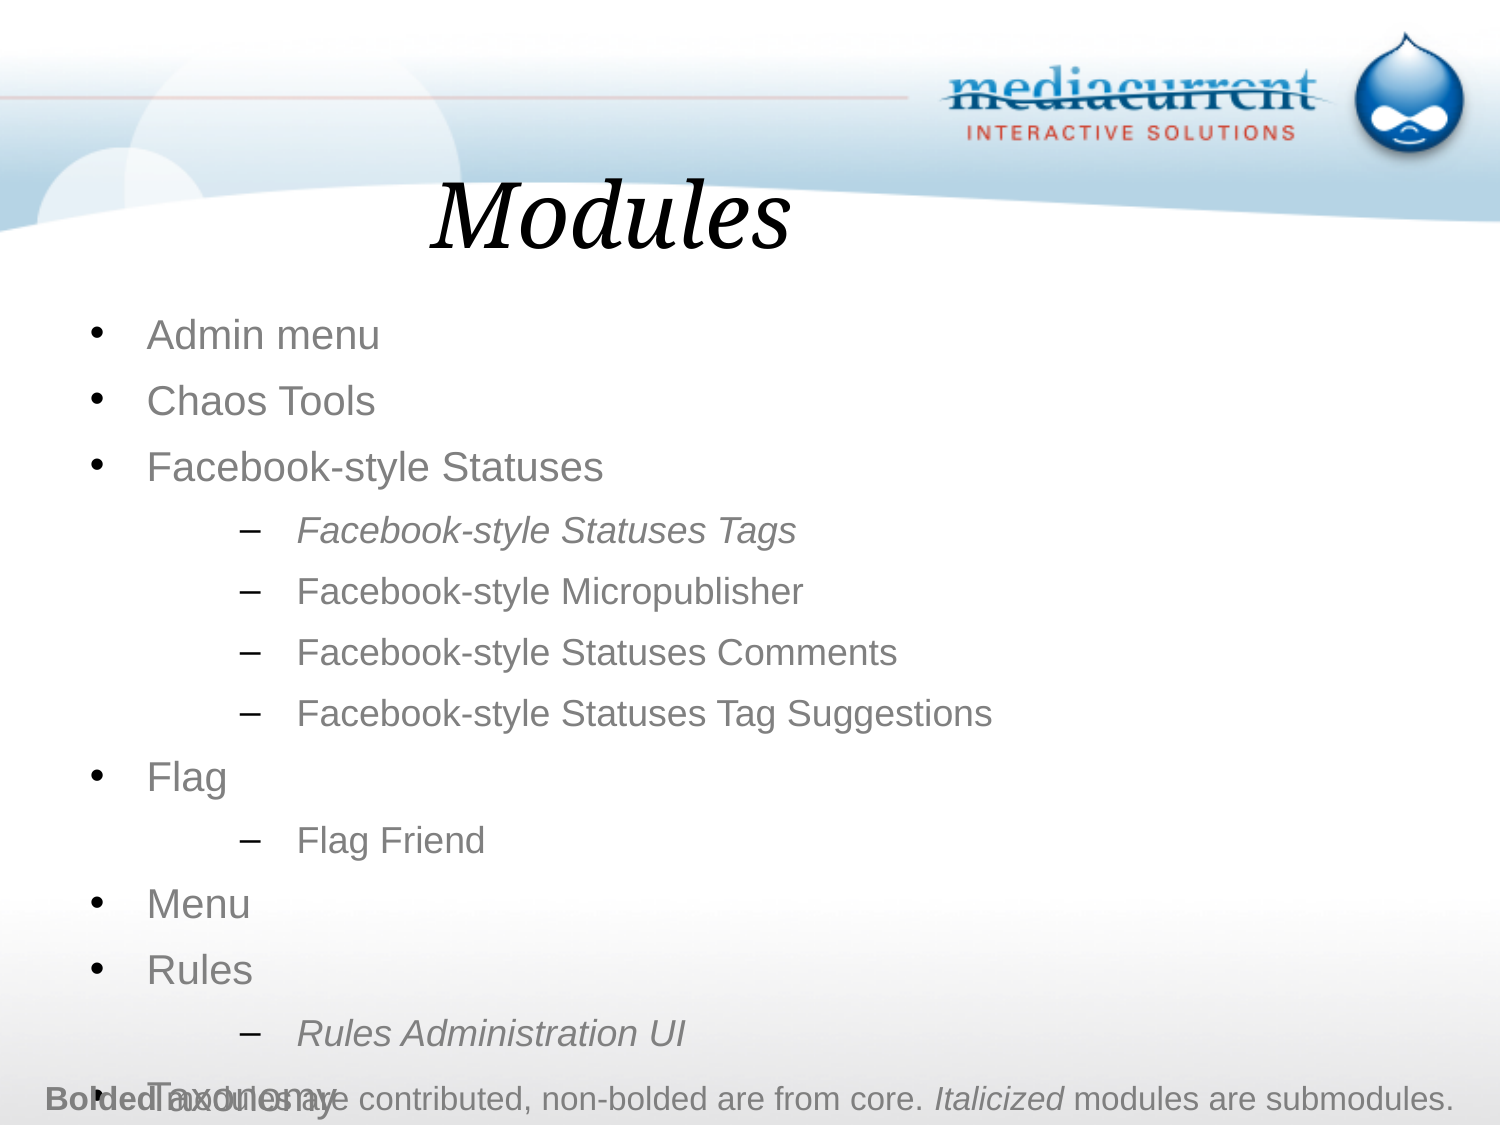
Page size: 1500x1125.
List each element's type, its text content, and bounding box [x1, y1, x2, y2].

text_box Admin menu Chaos Tools Facebook-style Statuses Facebook-style Statuses Tags Facebook-style Micropublisher Facebook-style Statuses Comments Facebook-style Statuses Tag Suggestions Flag Flag Friend Menu Rules Rules Administration UI Taxonomy Token Userpoints Views Views UI [75, 299, 1425, 988]
text_box Modules [75, 149, 1150, 299]
text_box Bolded modules are contributed, non-bolded are from core. Italicized modules are submodules. [0, 1069, 1500, 1125]
